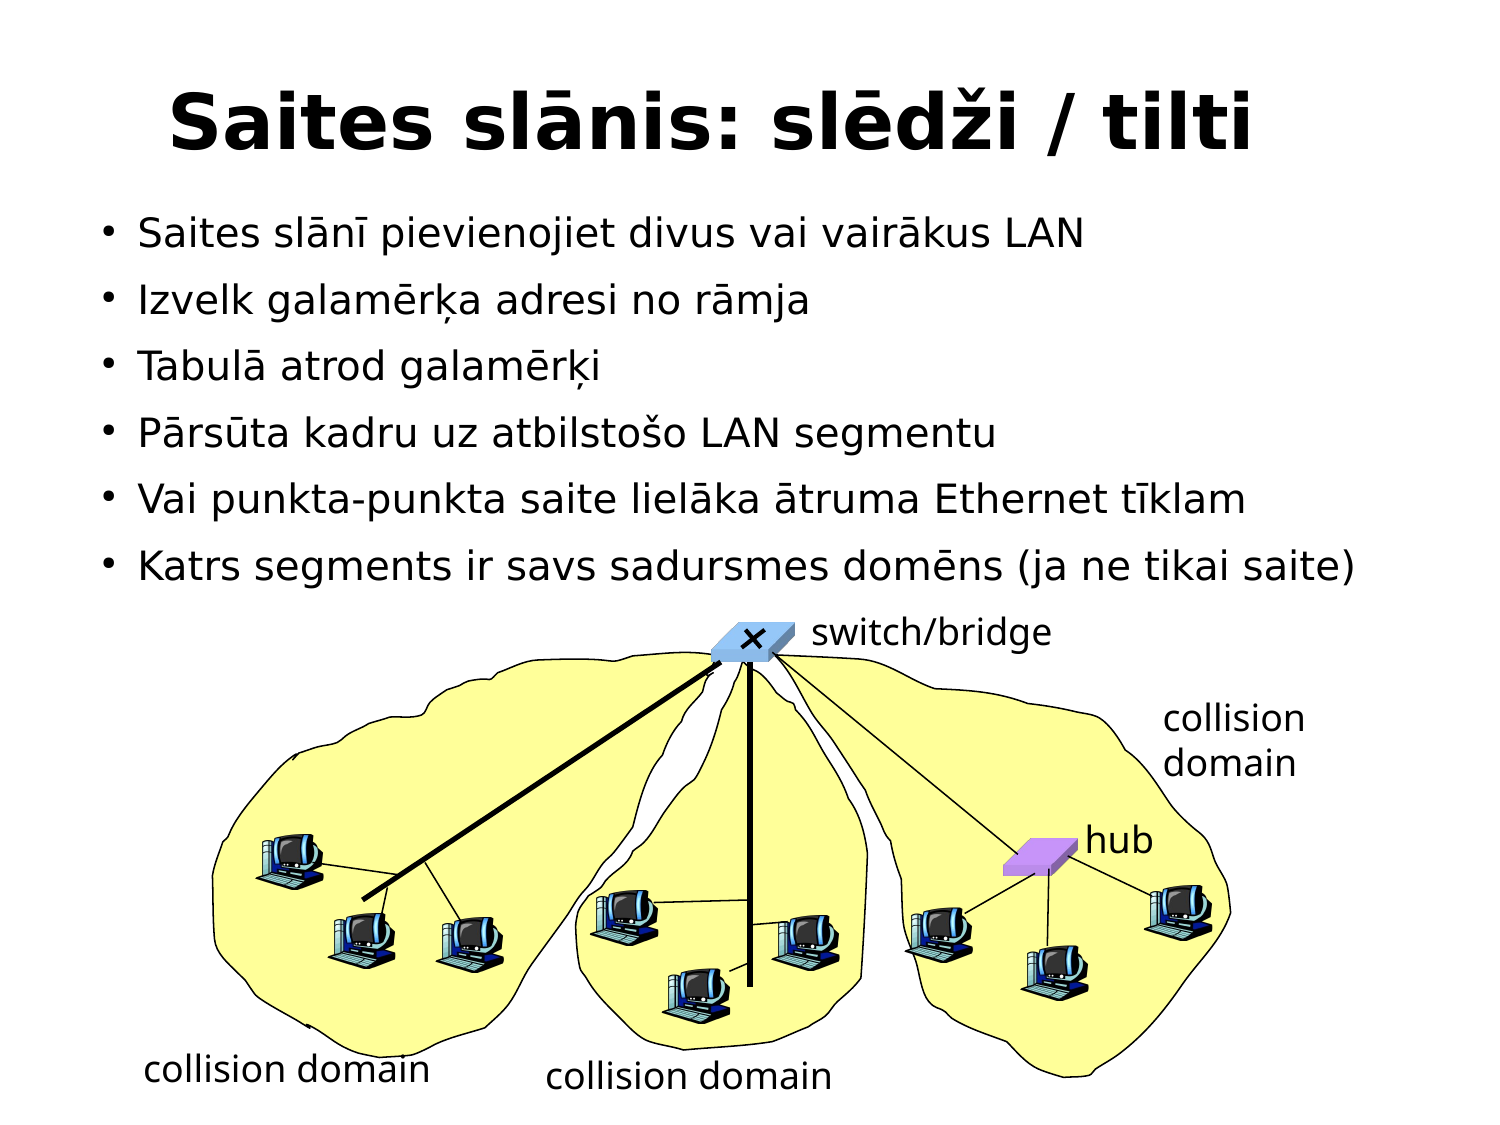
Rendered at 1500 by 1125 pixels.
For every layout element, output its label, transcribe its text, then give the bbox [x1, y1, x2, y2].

list Saites slānī pievienojiet divus vai vairākus LAN Izvelk galamērķa adresi no rāmja Tabulā atrod galamērķi Pārsūta kadru uz atbilstošo LAN segmentu Vai punkta-punkta saite lielāka ātruma Ethernet tīklam Katrs segments ir savs sadursmes domēns (ja ne tikai saite) [74, 199, 1463, 600]
text_box [777, 655, 1231, 1078]
chart [255, 834, 324, 890]
text_box collision domain [530, 1044, 849, 1105]
text_box collision domain [128, 1037, 447, 1098]
title Saites slānis: slēdži / tilti [49, 62, 1374, 175]
text_box switch/bridge [796, 600, 1068, 661]
chart [1143, 884, 1213, 941]
chart [661, 968, 731, 1024]
text_box collision domain [1148, 686, 1332, 793]
text_box hub [1069, 808, 1169, 869]
chart [771, 914, 840, 971]
text_box [575, 669, 868, 1044]
chart [589, 889, 659, 946]
chart [327, 912, 396, 969]
chart [435, 916, 504, 973]
chart [1020, 945, 1089, 1001]
chart [904, 907, 973, 963]
text_box [212, 650, 768, 1040]
